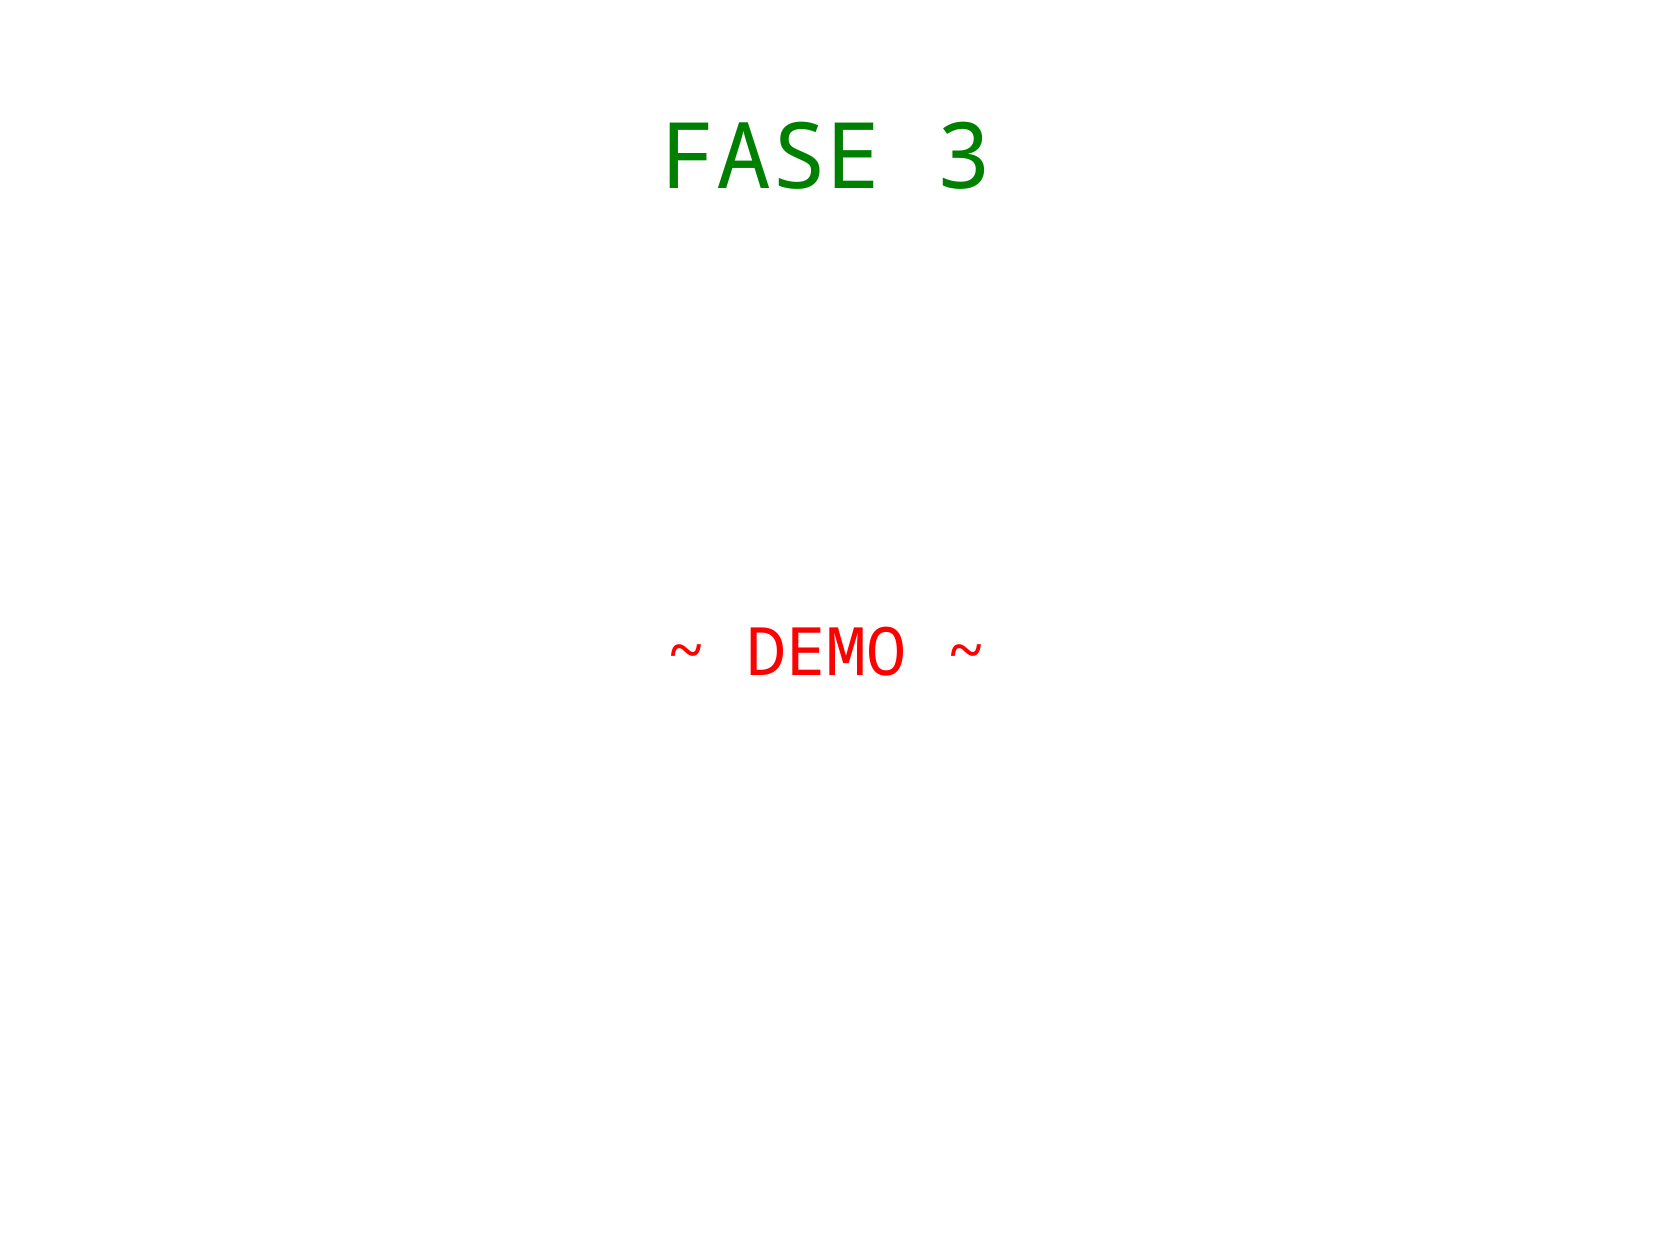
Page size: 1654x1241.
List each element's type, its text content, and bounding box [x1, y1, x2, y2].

title FASE 3 [82, 49, 1571, 257]
subtitle ~ DEMO ~ [82, 290, 1571, 1010]
